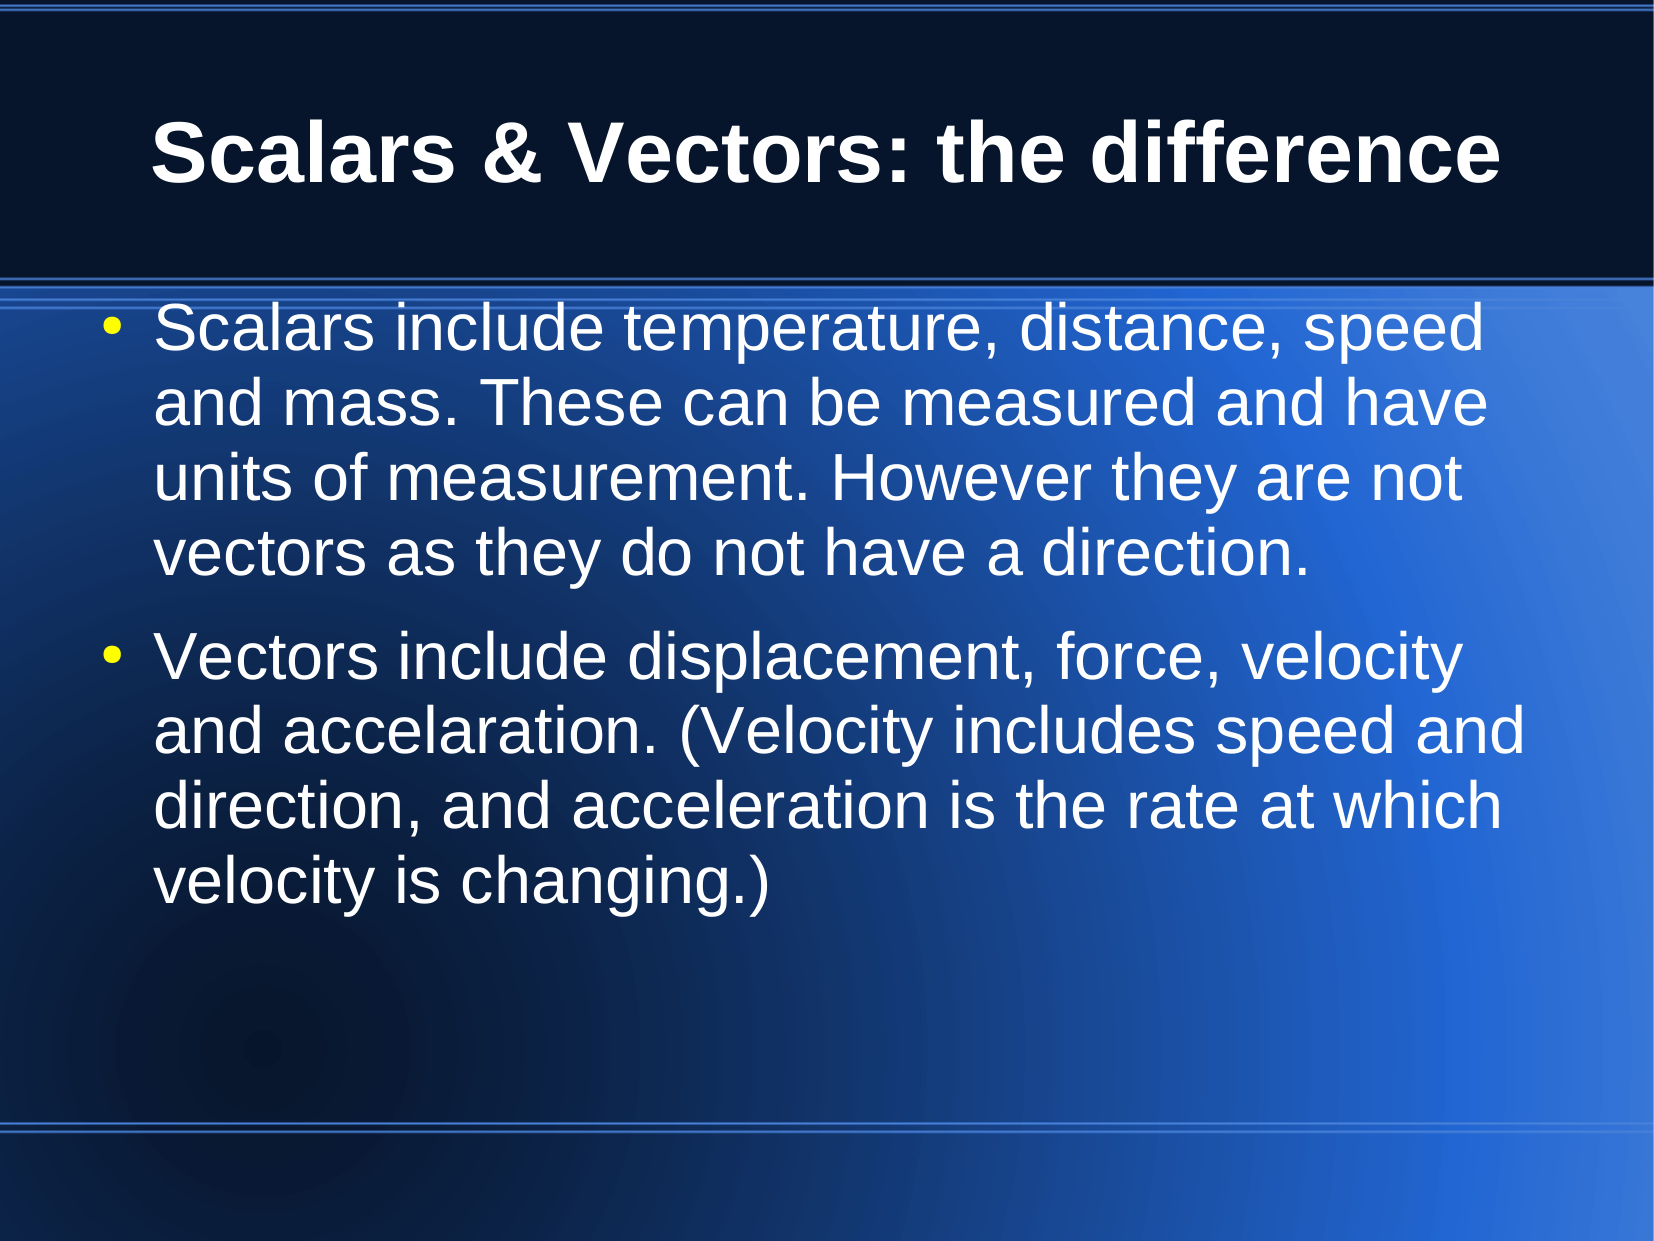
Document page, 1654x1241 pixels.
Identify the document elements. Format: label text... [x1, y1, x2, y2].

title Scalars & Vectors: the difference [82, 49, 1571, 257]
list Scalars include temperature, distance, speed and mass. These can be measured and have units of measurement. However they are not vectors as they do not have a direction. Vectors include displacement, force, velocity and accelaration. (Velocity includes speed and direction, and acceleration is the rate at which velocity is changing.) [82, 290, 1571, 1109]
picture [0, 0, 1654, 1241]
